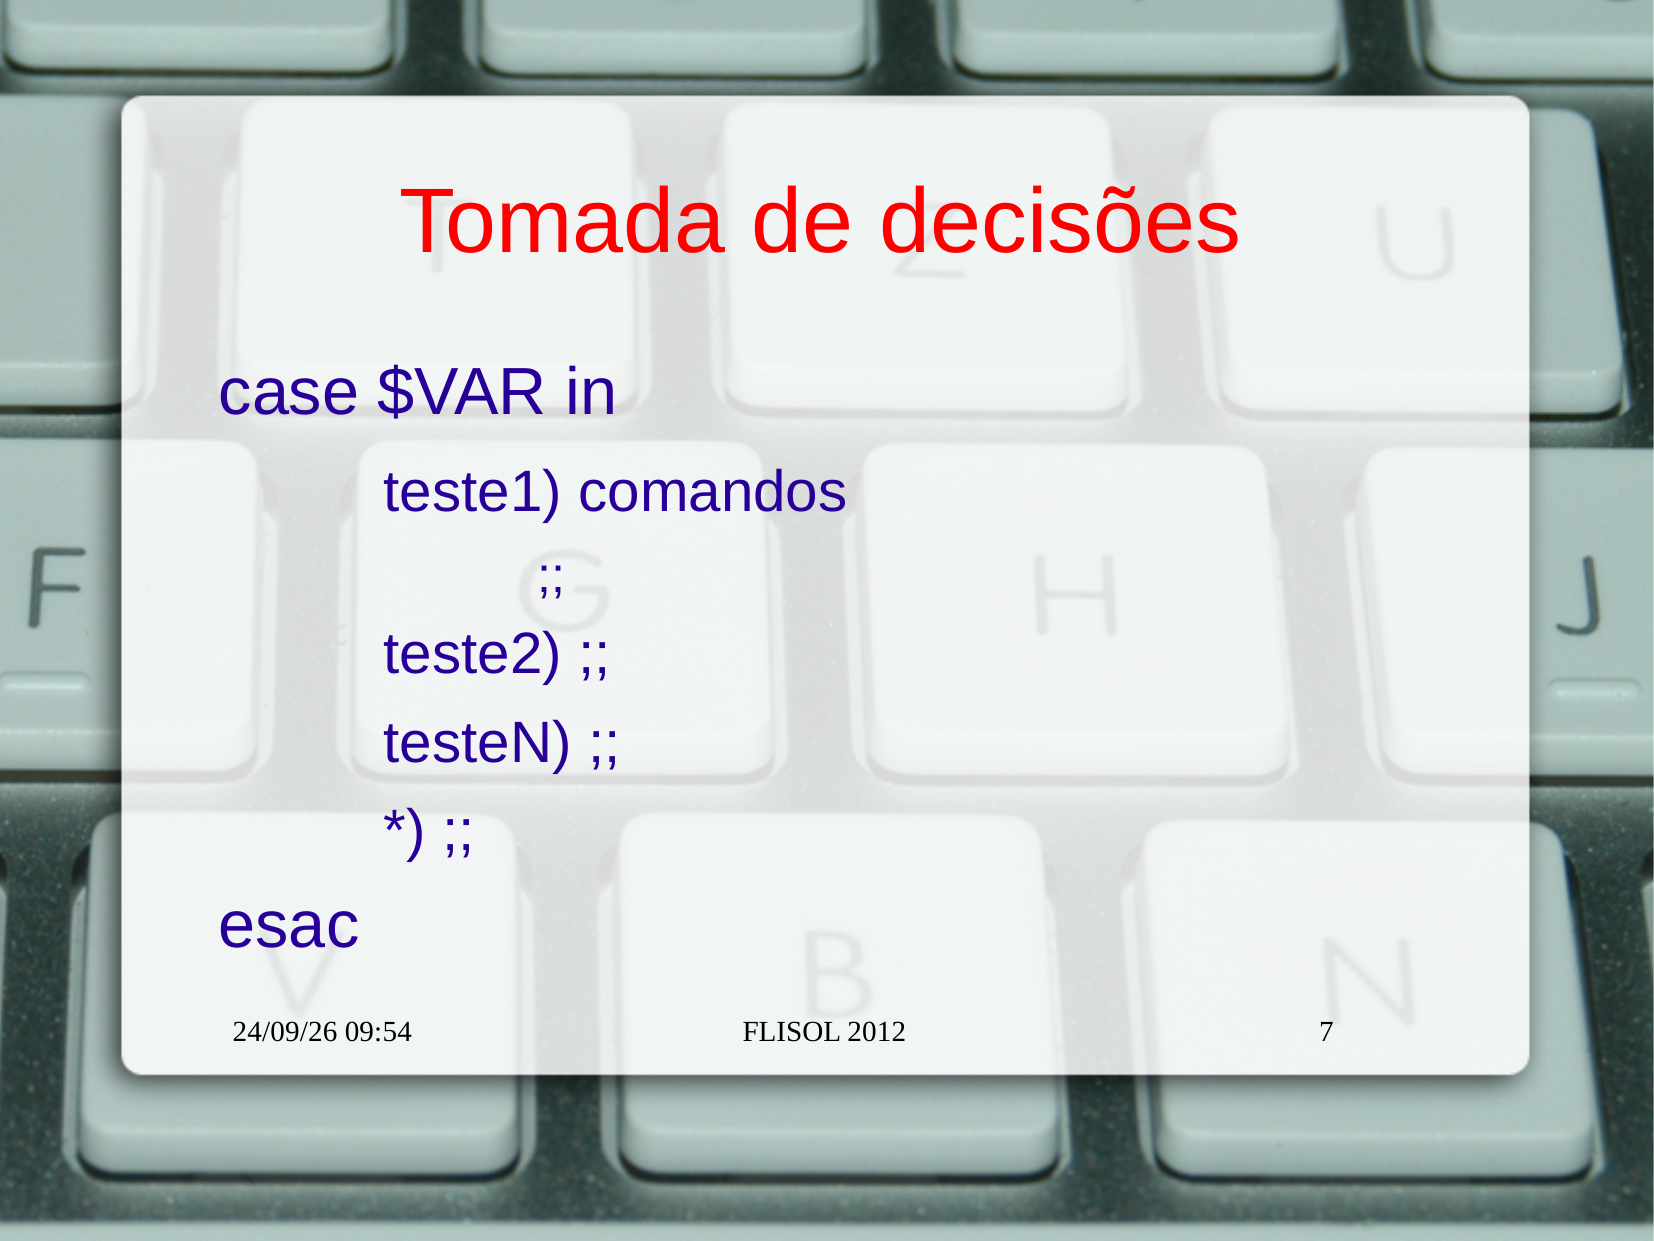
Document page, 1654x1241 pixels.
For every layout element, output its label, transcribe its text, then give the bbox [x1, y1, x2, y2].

picture [0, 0, 1654, 1241]
list case $VAR in teste1) comandos ;; teste2) ;; testeN) ;; *) ;; esac [147, 354, 1506, 962]
title Tomada de decisões [135, 117, 1506, 325]
